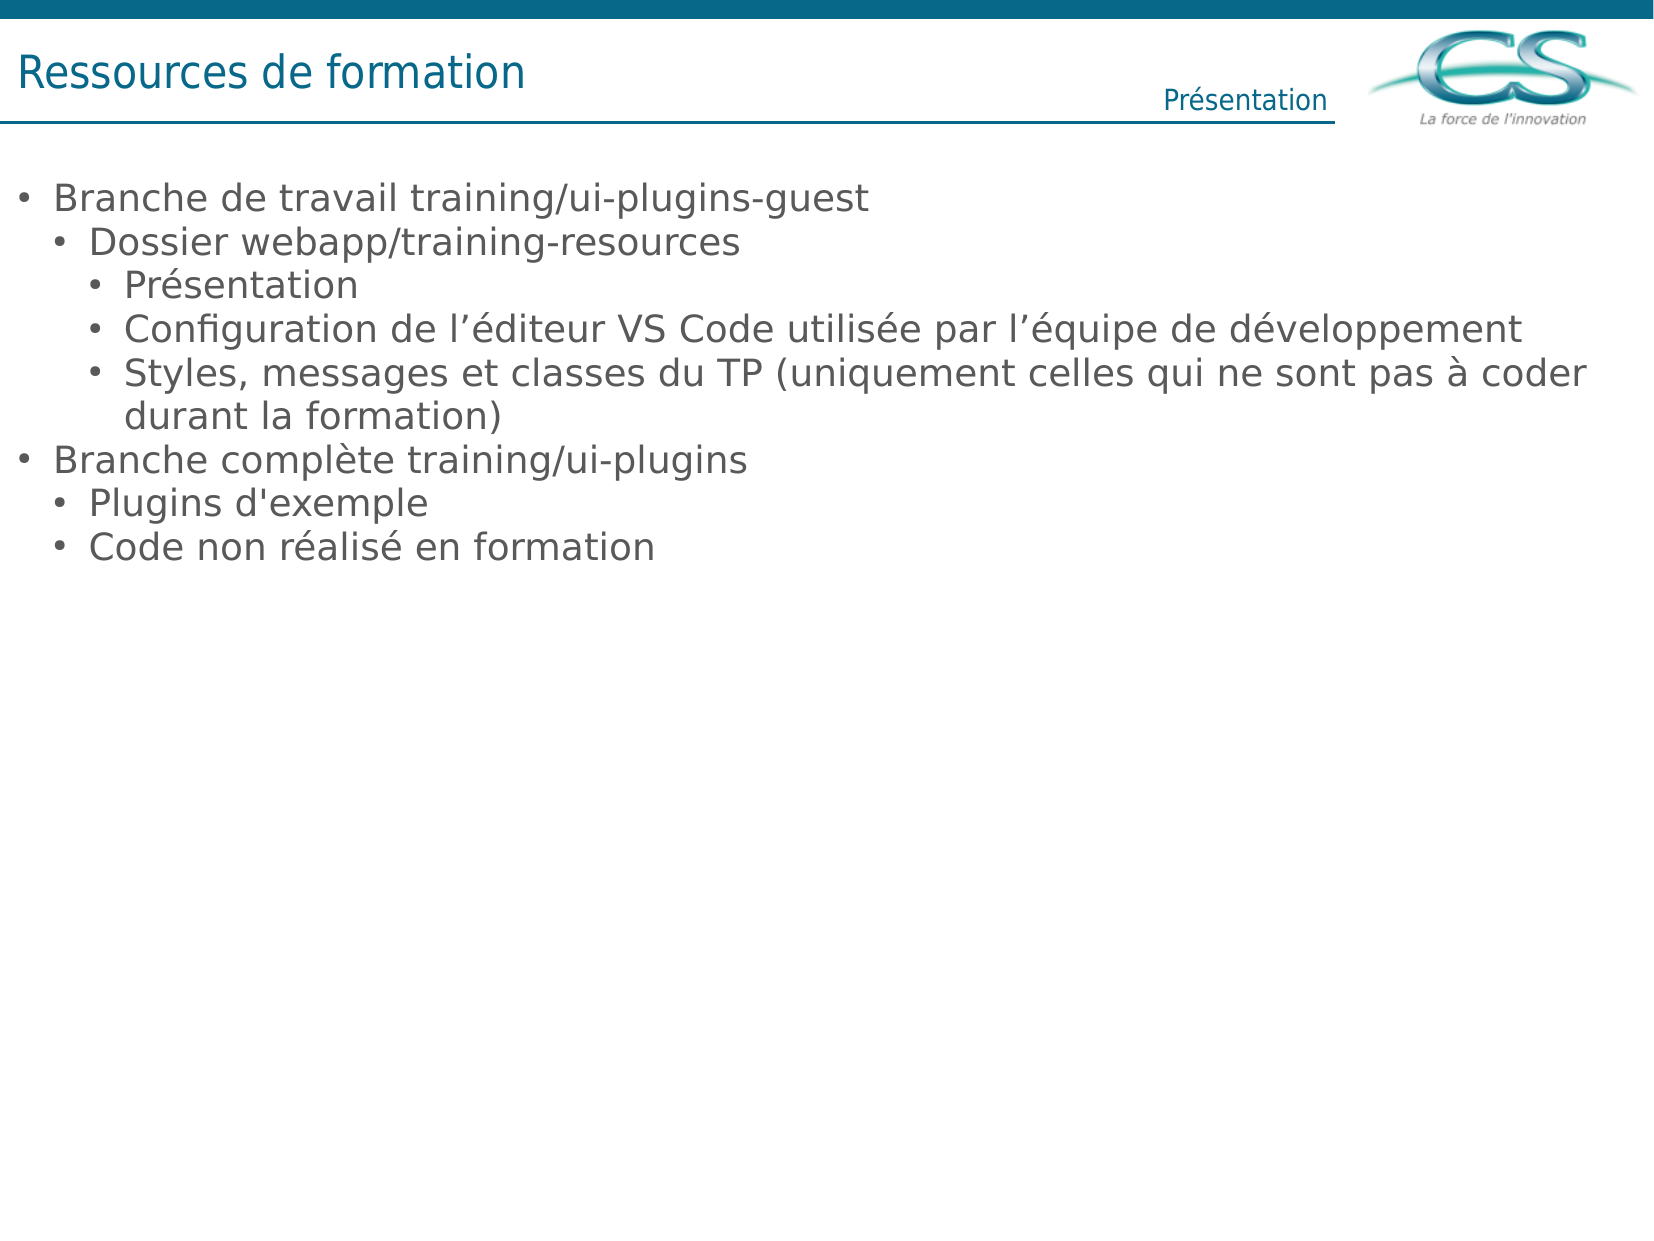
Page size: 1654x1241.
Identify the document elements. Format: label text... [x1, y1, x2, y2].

text_box Présentation [1151, 70, 1347, 129]
picture [1368, 28, 1642, 128]
title Ressources de formation [17, 46, 1368, 106]
subtitle Branche de travail training/ui-plugins-guest Dossier webapp/training-resources Présentation Configuration de l’éditeur VS Code utilisée par l’équipe de développement Styles, messages et classes du TP (uniquement celles qui ne sont pas à coder durant la formation) Branche complète training/ui-plugins Plugins d'exemple Code non réalisé en formation [17, 177, 1630, 1217]
